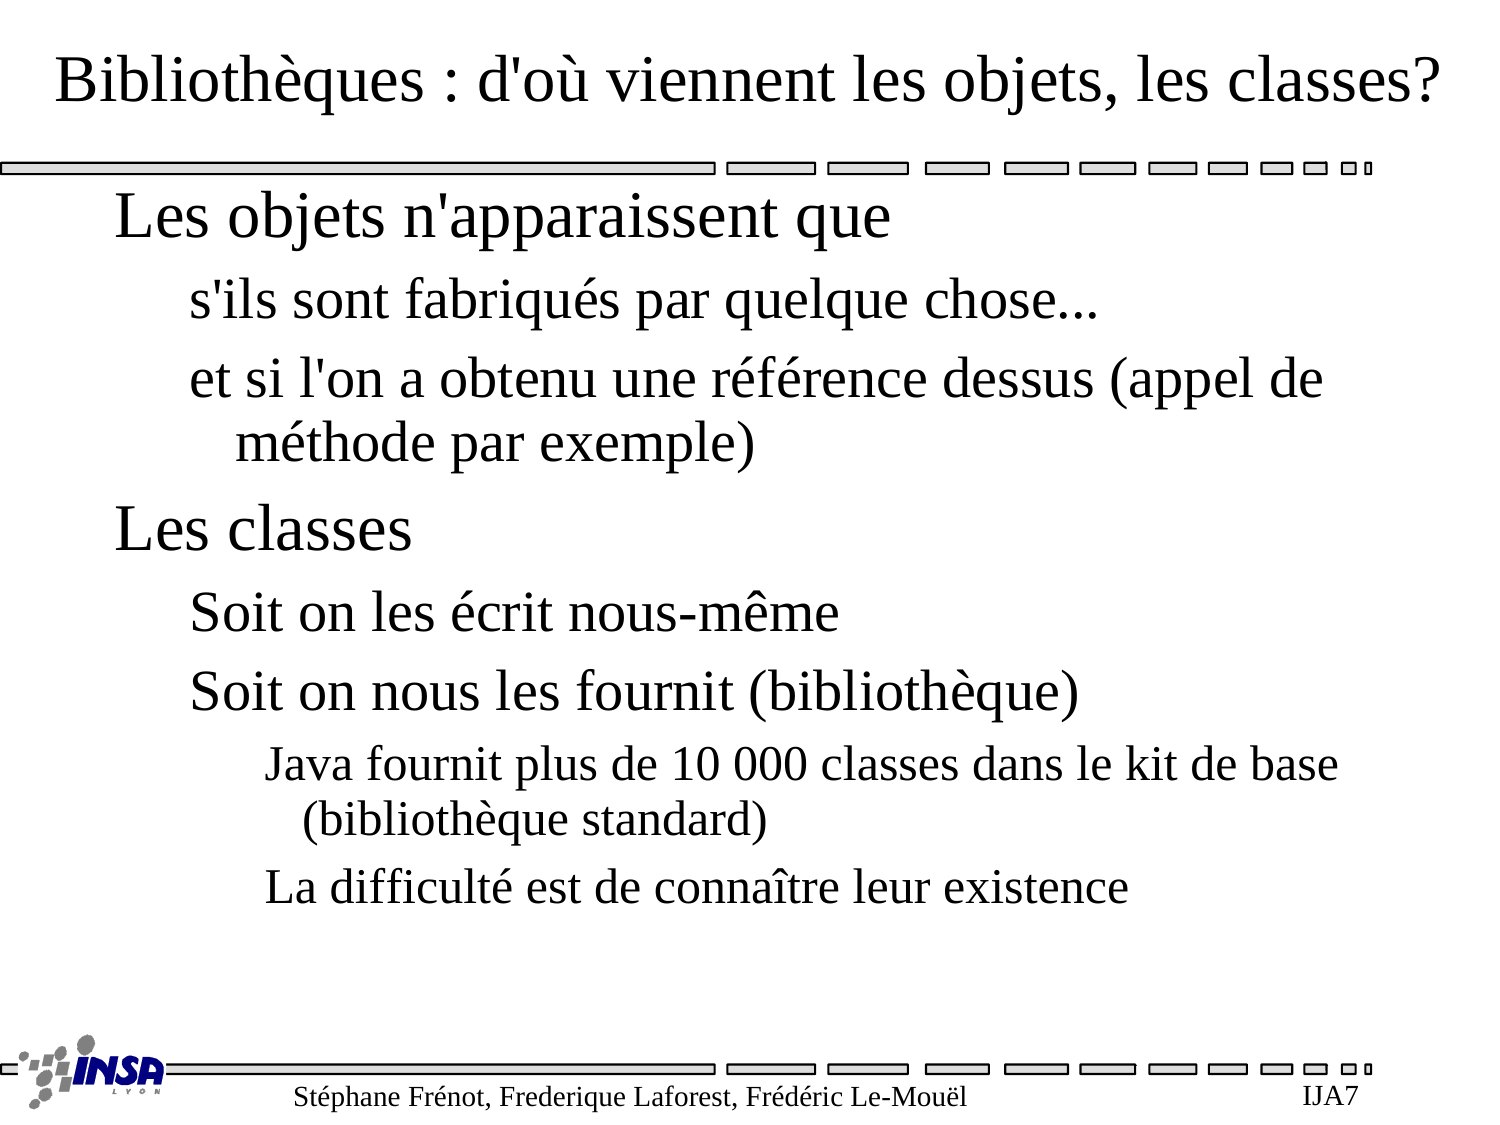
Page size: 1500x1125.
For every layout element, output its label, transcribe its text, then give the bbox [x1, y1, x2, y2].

title Bibliothèques : d'où viennent les objets, les classes? [0, 0, 1500, 162]
list Les objets n'apparaissent que s'ils sont fabriqués par quelque chose... et si l'on a obtenu une référence dessus (appel de méthode par exemple) Les classes Soit on les écrit nous-même Soit on nous les fournit (bibliothèque) Java fournit plus de 10 000 classes dans le kit de base (bibliothèque standard) La difficulté est de connaître leur existence [99, 174, 1375, 1071]
